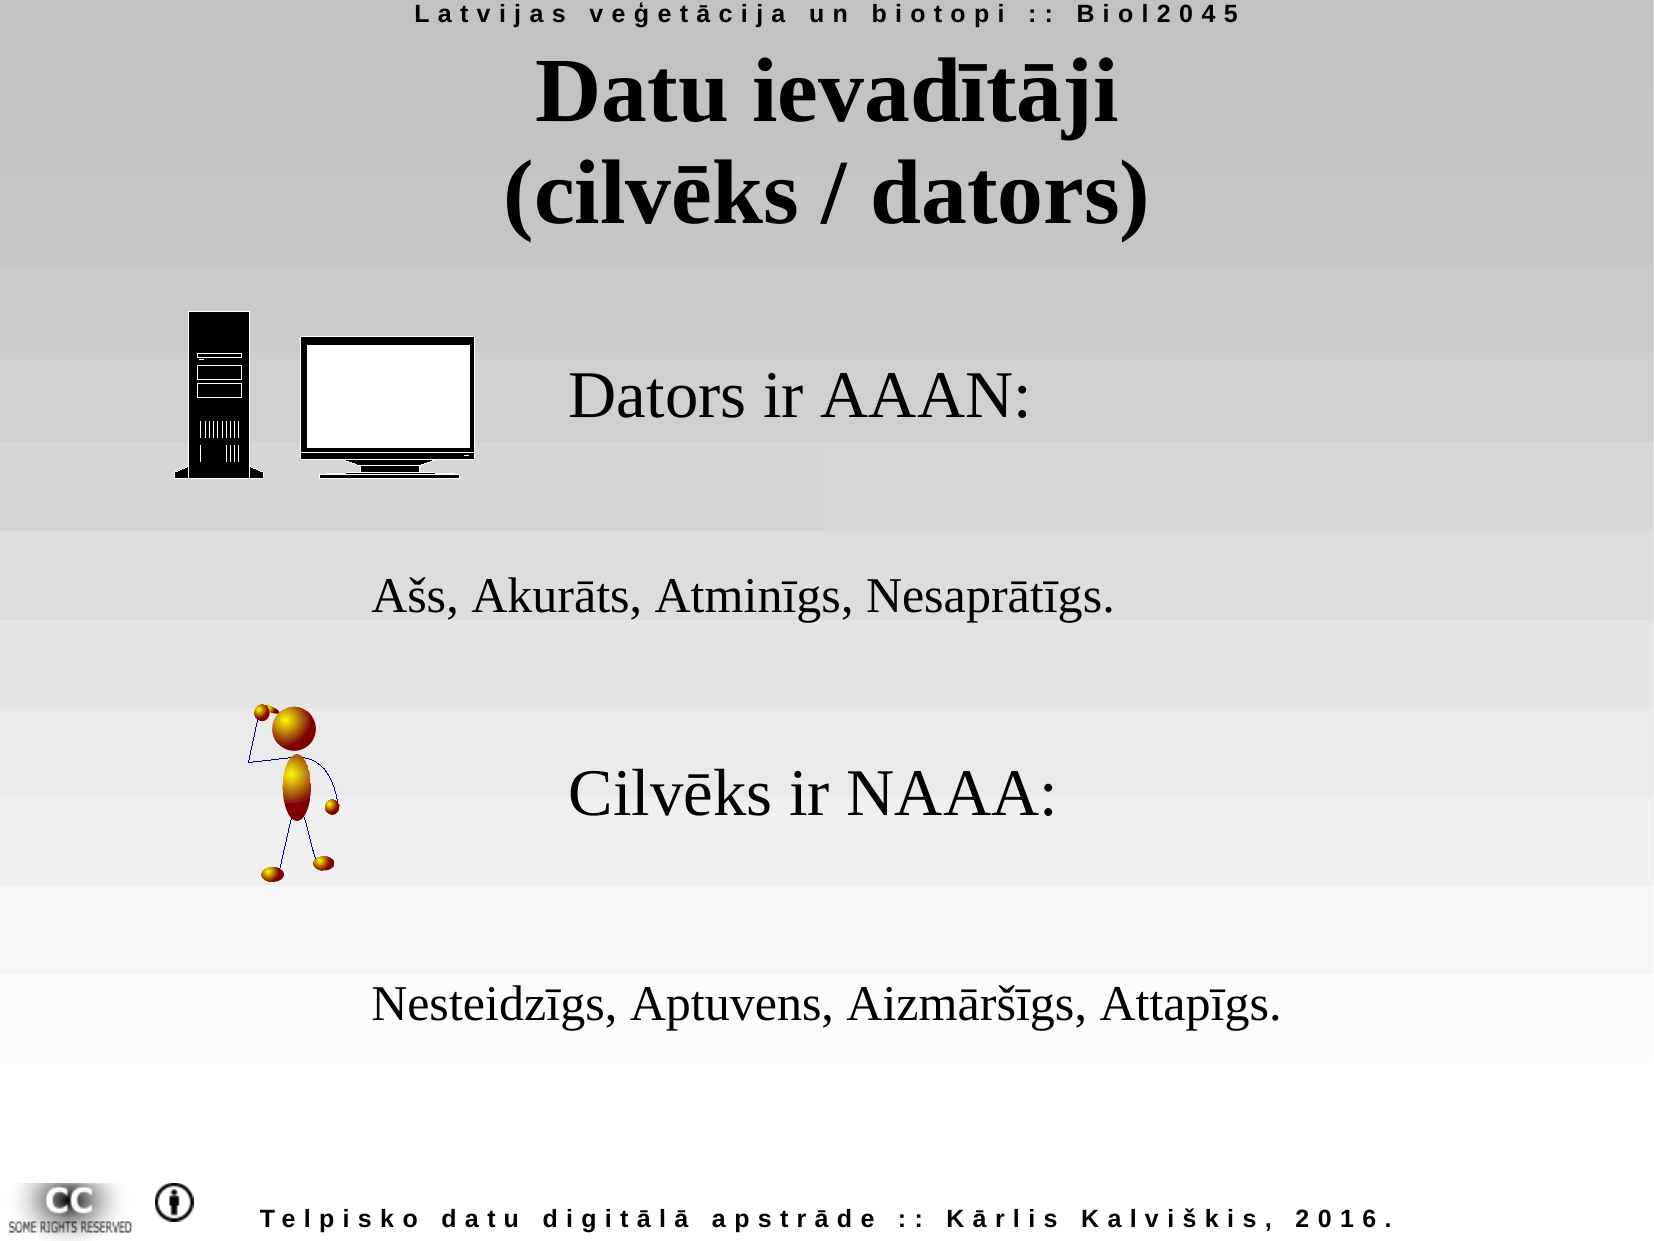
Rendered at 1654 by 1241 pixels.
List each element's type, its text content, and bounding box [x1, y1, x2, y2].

text_box Nesteidzīgs, Aptuvens, Aizmāršīgs, Attapīgs. [371, 975, 1282, 1031]
text_box [313, 856, 335, 871]
text_box [300, 336, 475, 479]
text_box [254, 704, 316, 751]
title Datu ievadītāji (cilvēks / dators) [59, 37, 1596, 246]
text_box [282, 754, 311, 821]
text_box [325, 799, 341, 815]
picture [0, 0, 1654, 1241]
text_box Dators ir AAAN: [568, 357, 1165, 433]
text_box Cilvēks ir NAAA: [568, 756, 1131, 831]
text_box [261, 867, 284, 882]
text_box [174, 311, 264, 479]
text_box Ašs, Akurāts, Atminīgs, Nesaprātīgs. [371, 568, 1115, 624]
